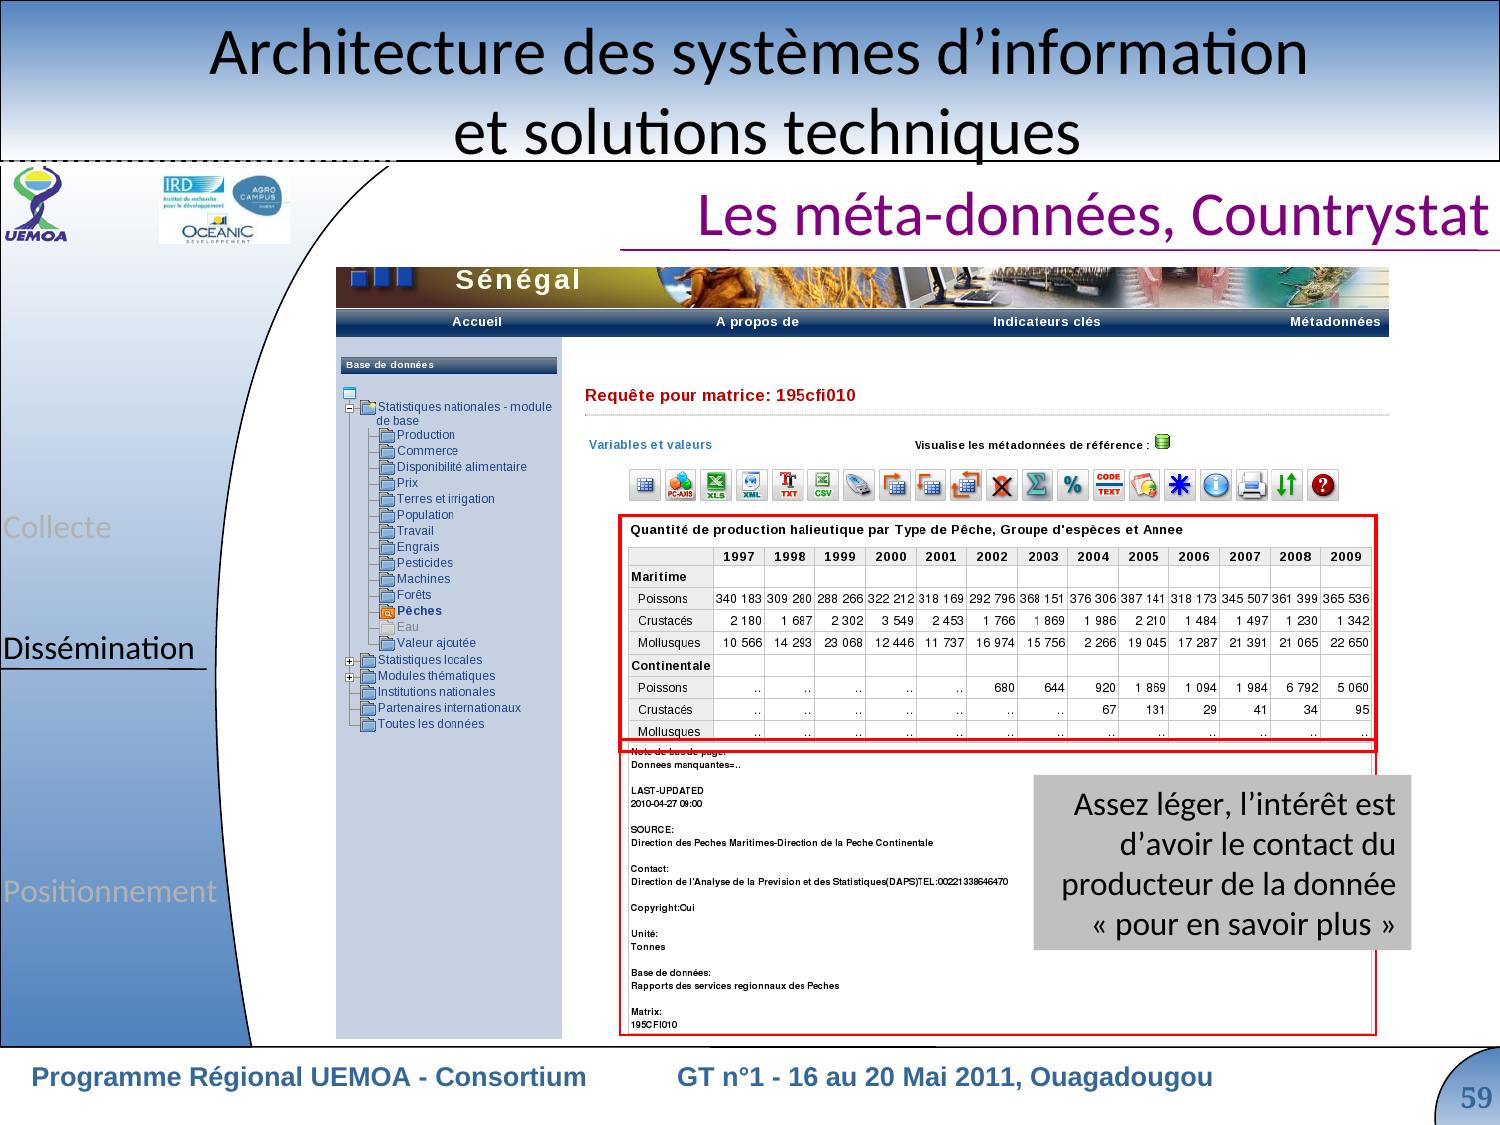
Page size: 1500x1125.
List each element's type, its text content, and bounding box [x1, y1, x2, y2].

text_box Assez léger, l’intérêt est d’avoir le contact du producteur de la donnée « pour en savoir plus » [1033, 774, 1412, 951]
picture [336, 267, 1389, 1039]
picture [621, 753, 1375, 1034]
text_box Collecte Dissémination Positionnement [0, 497, 314, 1039]
text_box Architecture des systèmes d’information et solutions techniques [53, 0, 1483, 161]
text_box Les méta-données, Countrystat [265, 165, 1500, 256]
picture [622, 517, 1374, 738]
picture [622, 741, 1374, 750]
picture [0, 166, 73, 244]
picture [159, 173, 265, 244]
